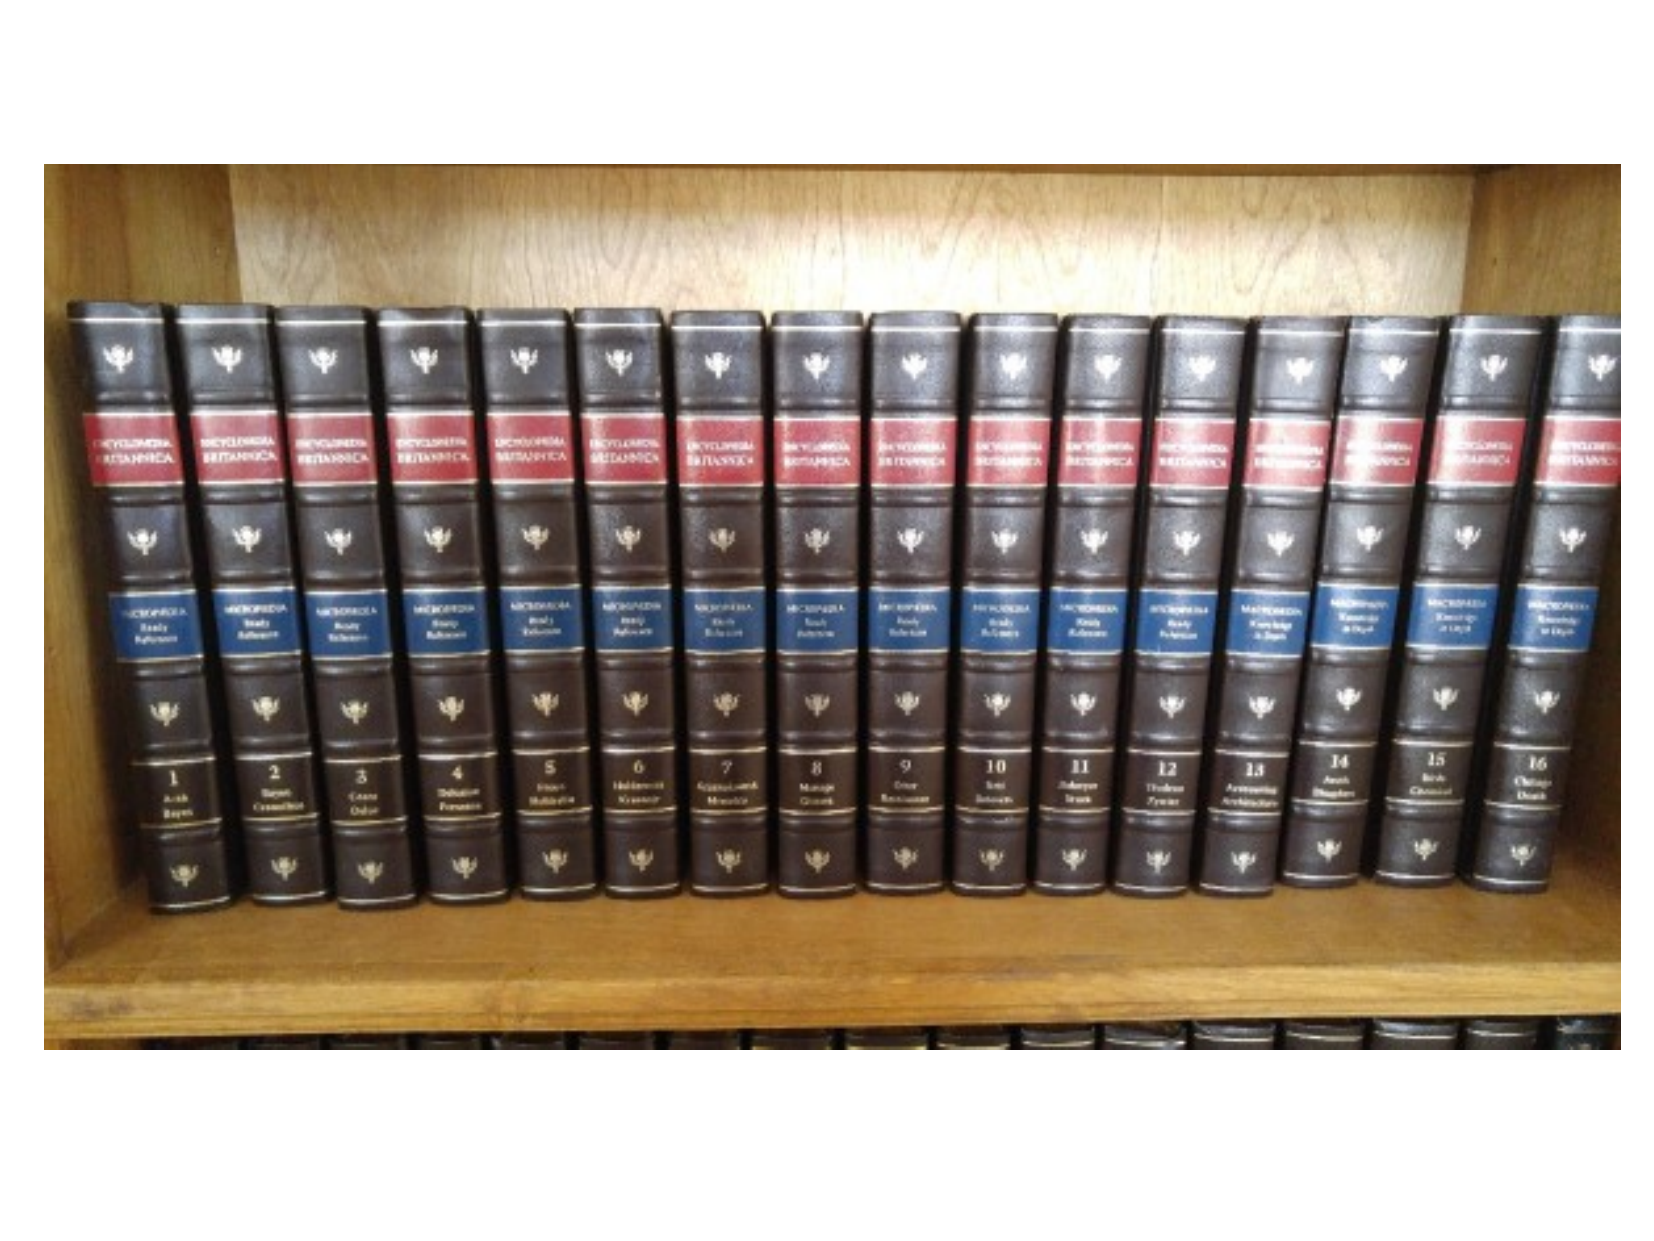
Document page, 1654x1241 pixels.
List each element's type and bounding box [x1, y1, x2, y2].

picture [44, 164, 1621, 1051]
